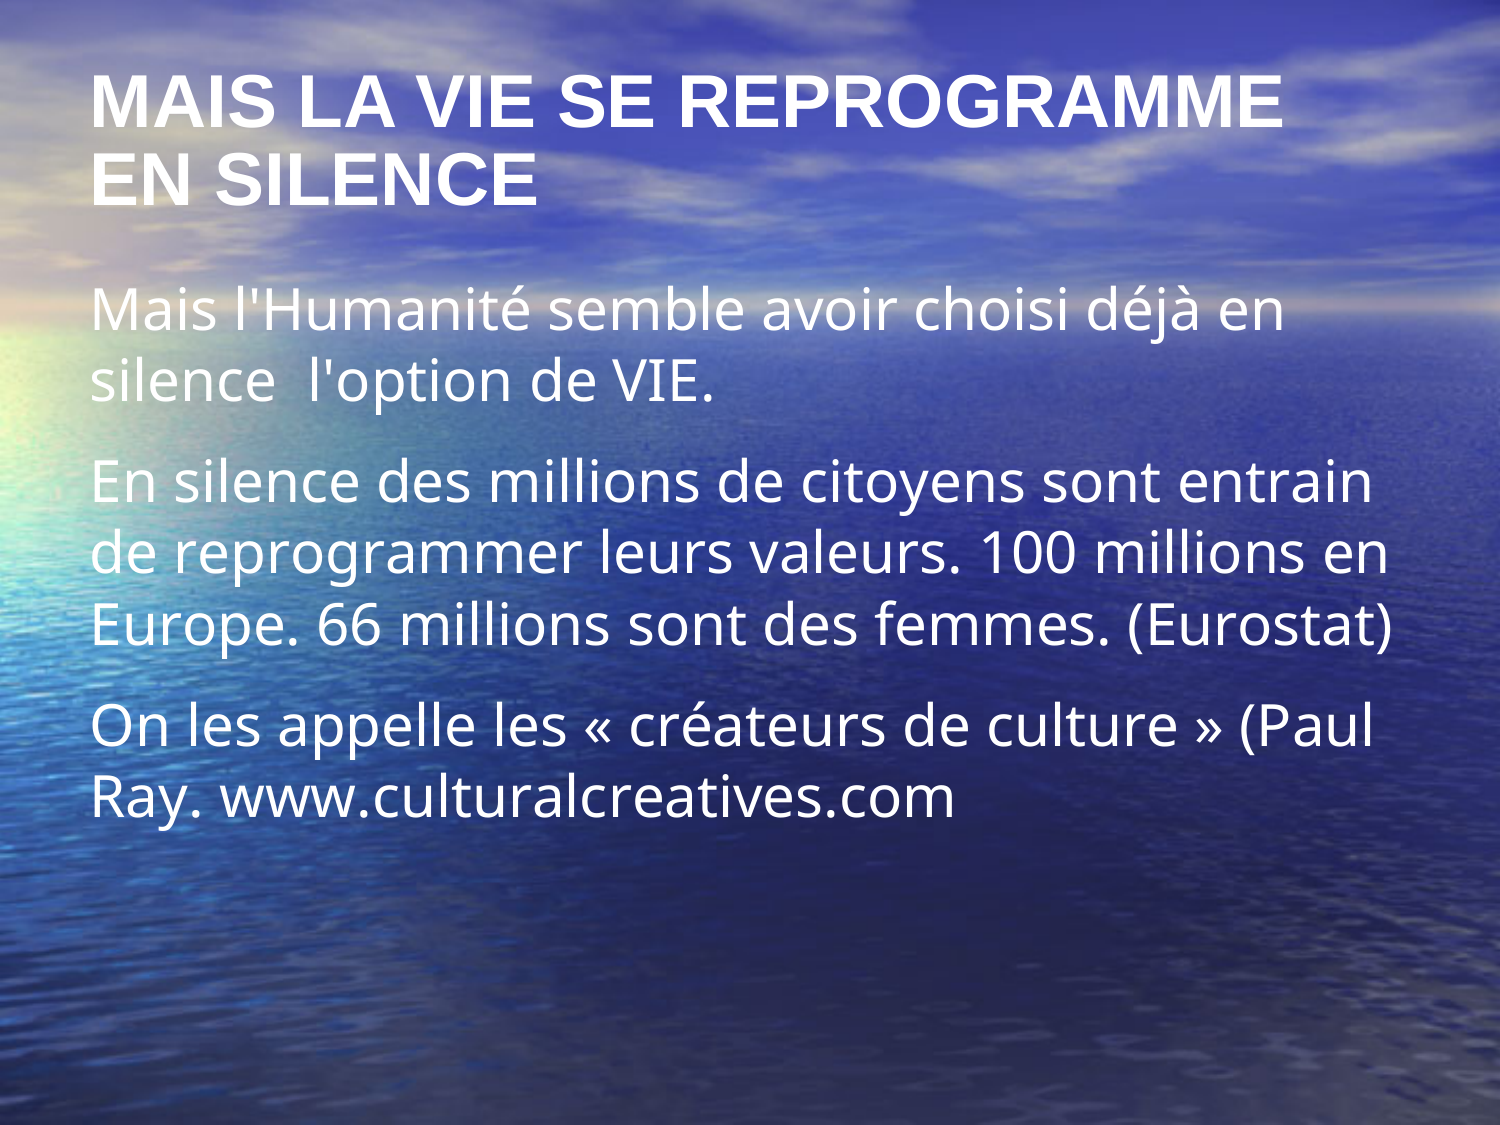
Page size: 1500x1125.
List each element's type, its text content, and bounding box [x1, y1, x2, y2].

title MAIS LA VIE SE REPROGRAMME EN SILENCE [75, 44, 1425, 233]
text_box [767, 706, 798, 805]
picture [0, 0, 1500, 1125]
text_box Mais l'Humanité semble avoir choisi déjà en silence l'option de VIE. En silence des millions de citoyens sont entrain de reprogrammer leurs valeurs. 100 millions en Europe. 66 millions sont des femmes. (Eurostat) On les appelle les « créateurs de culture » (Paul Ray. www.culturalcreatives.com [75, 263, 1425, 1006]
